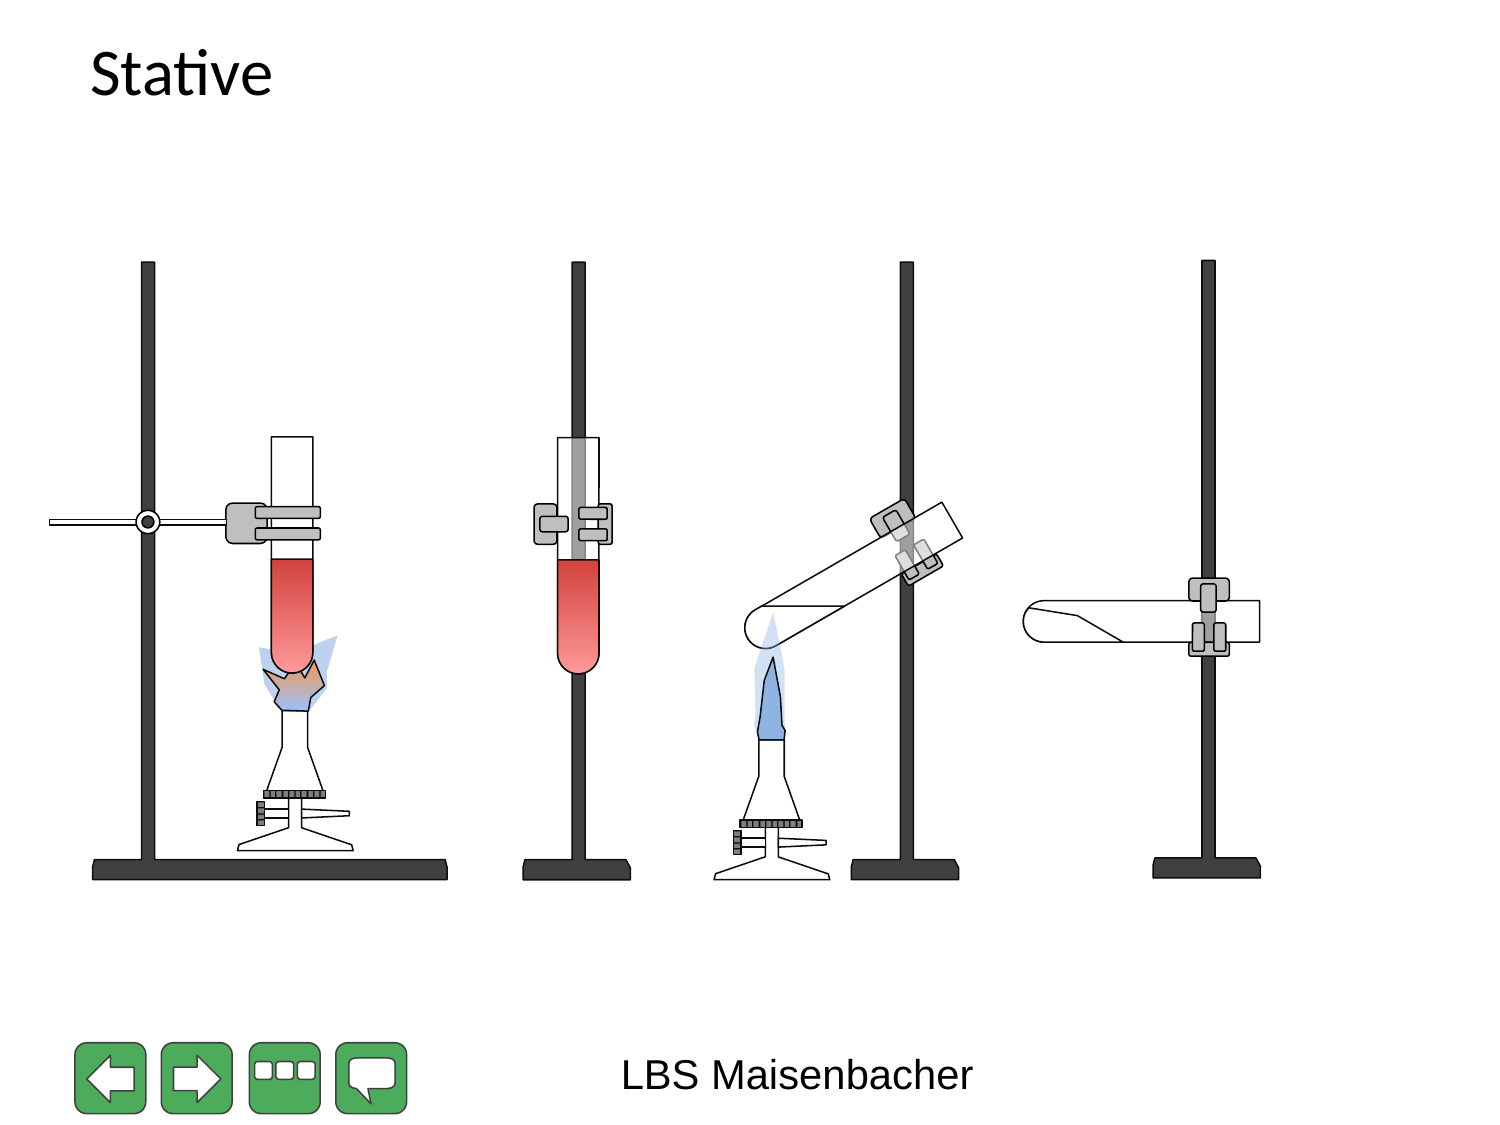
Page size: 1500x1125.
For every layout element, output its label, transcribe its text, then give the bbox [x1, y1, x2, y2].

title Stative [75, 20, 1426, 110]
text_box [523, 262, 631, 880]
text_box [237, 559, 354, 851]
text_box [1023, 260, 1261, 878]
text_box [49, 262, 448, 880]
text_box [714, 262, 963, 880]
